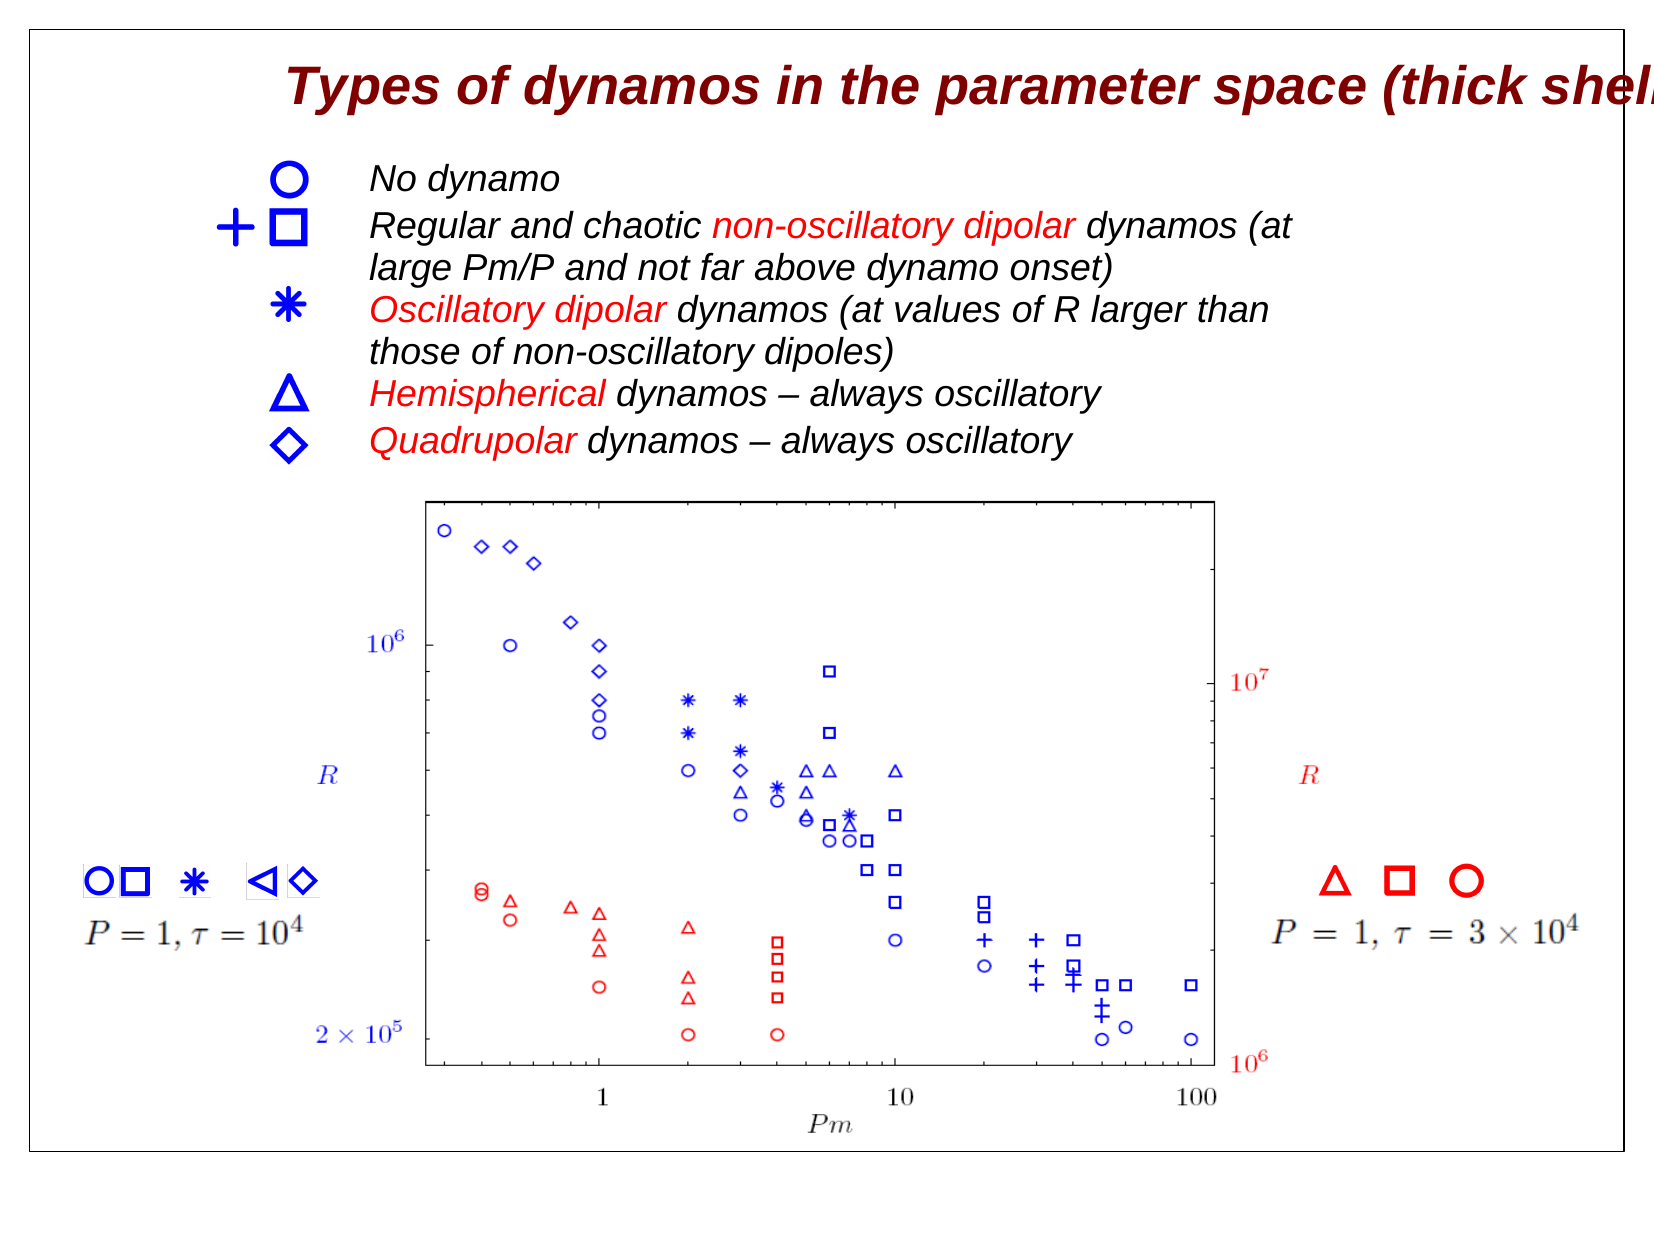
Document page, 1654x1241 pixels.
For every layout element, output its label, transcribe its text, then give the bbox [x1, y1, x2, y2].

text_box No dynamo Regular and chaotic non-oscillatory dipolar dynamos (at large Pm/P and not far above dynamo onset) Oscillatory dipolar dynamos (at values of R larger than those of non-oscillatory dipoles) Hemispherical dynamos – always oscillatory Quadrupolar dynamos – always oscillatory [354, 147, 1359, 469]
picture [119, 865, 152, 898]
picture [82, 490, 1587, 1146]
picture [83, 864, 116, 898]
text_box Types of dynamos in the parameter space (thick shells) [270, 45, 1384, 121]
picture [265, 371, 313, 414]
picture [267, 159, 311, 201]
picture [214, 206, 257, 249]
picture [246, 863, 279, 900]
picture [1380, 863, 1419, 899]
picture [267, 283, 310, 325]
picture [266, 425, 311, 467]
picture [267, 206, 310, 249]
picture [1448, 863, 1485, 899]
picture [178, 865, 211, 898]
